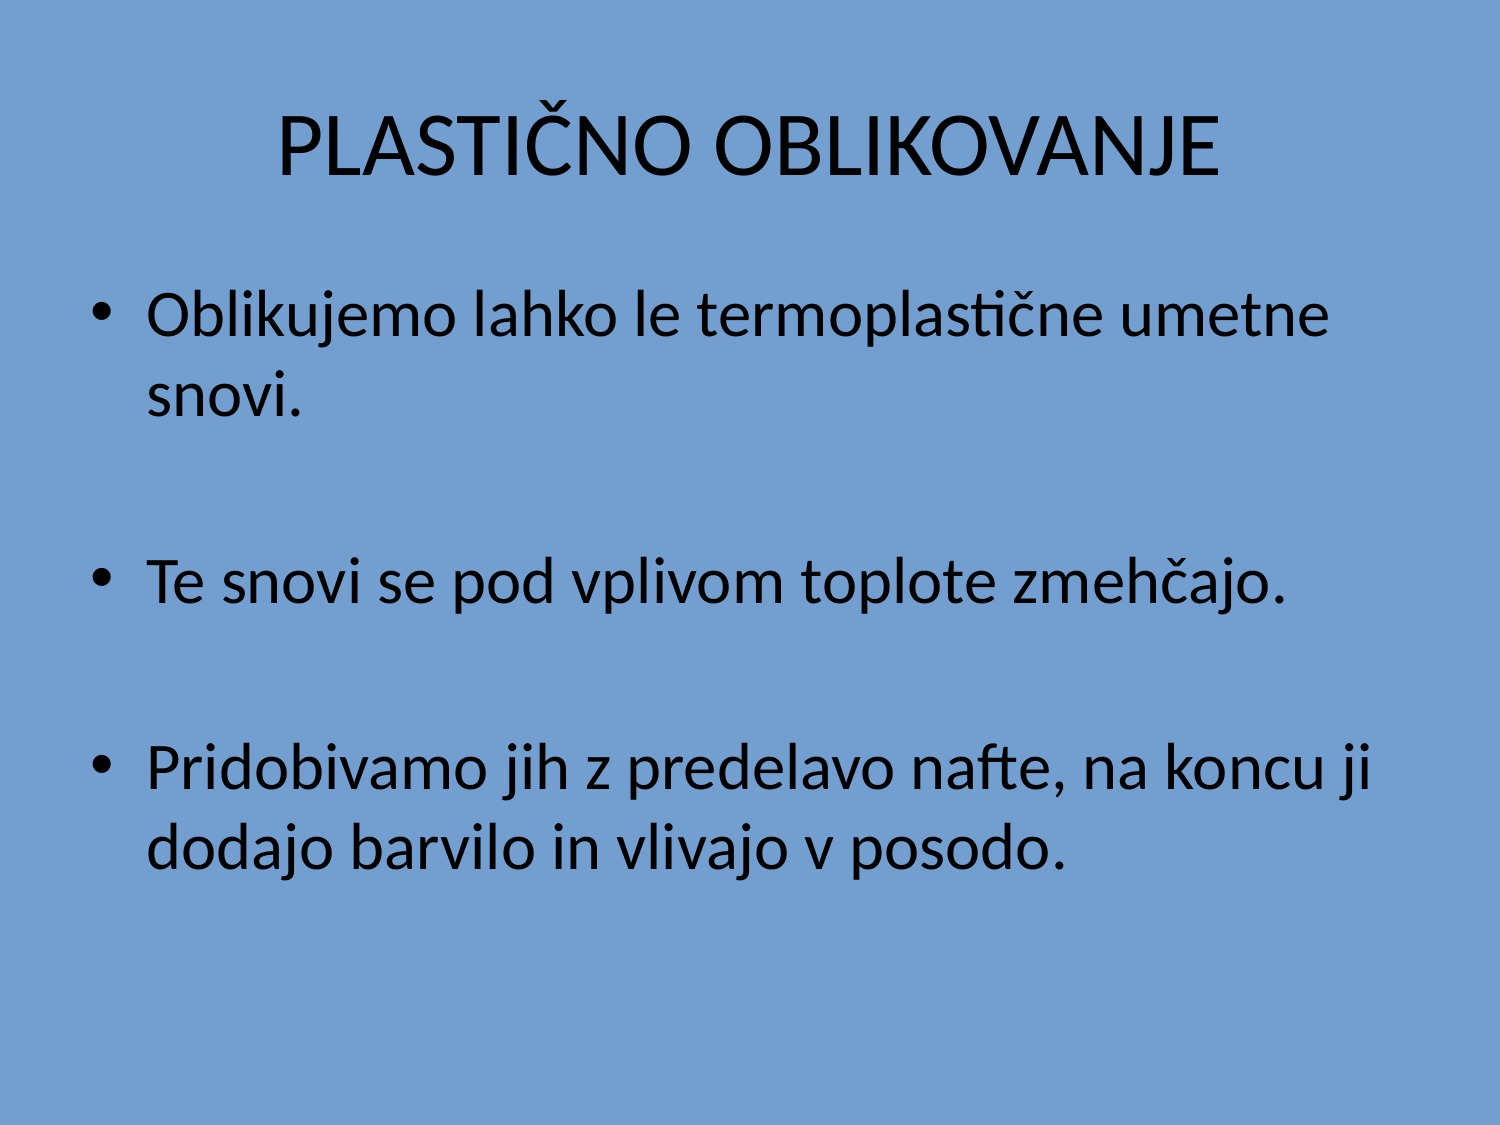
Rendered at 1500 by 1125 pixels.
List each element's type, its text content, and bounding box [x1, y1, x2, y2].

title PLASTIČNO OBLIKOVANJE [75, 45, 1425, 233]
list Oblikujemo lahko le termoplastične umetne snovi. Te snovi se pod vplivom toplote zmehčajo. Pridobivamo jih z predelavo nafte, na koncu ji dodajo barvilo in vlivajo v posodo. [75, 262, 1425, 1005]
